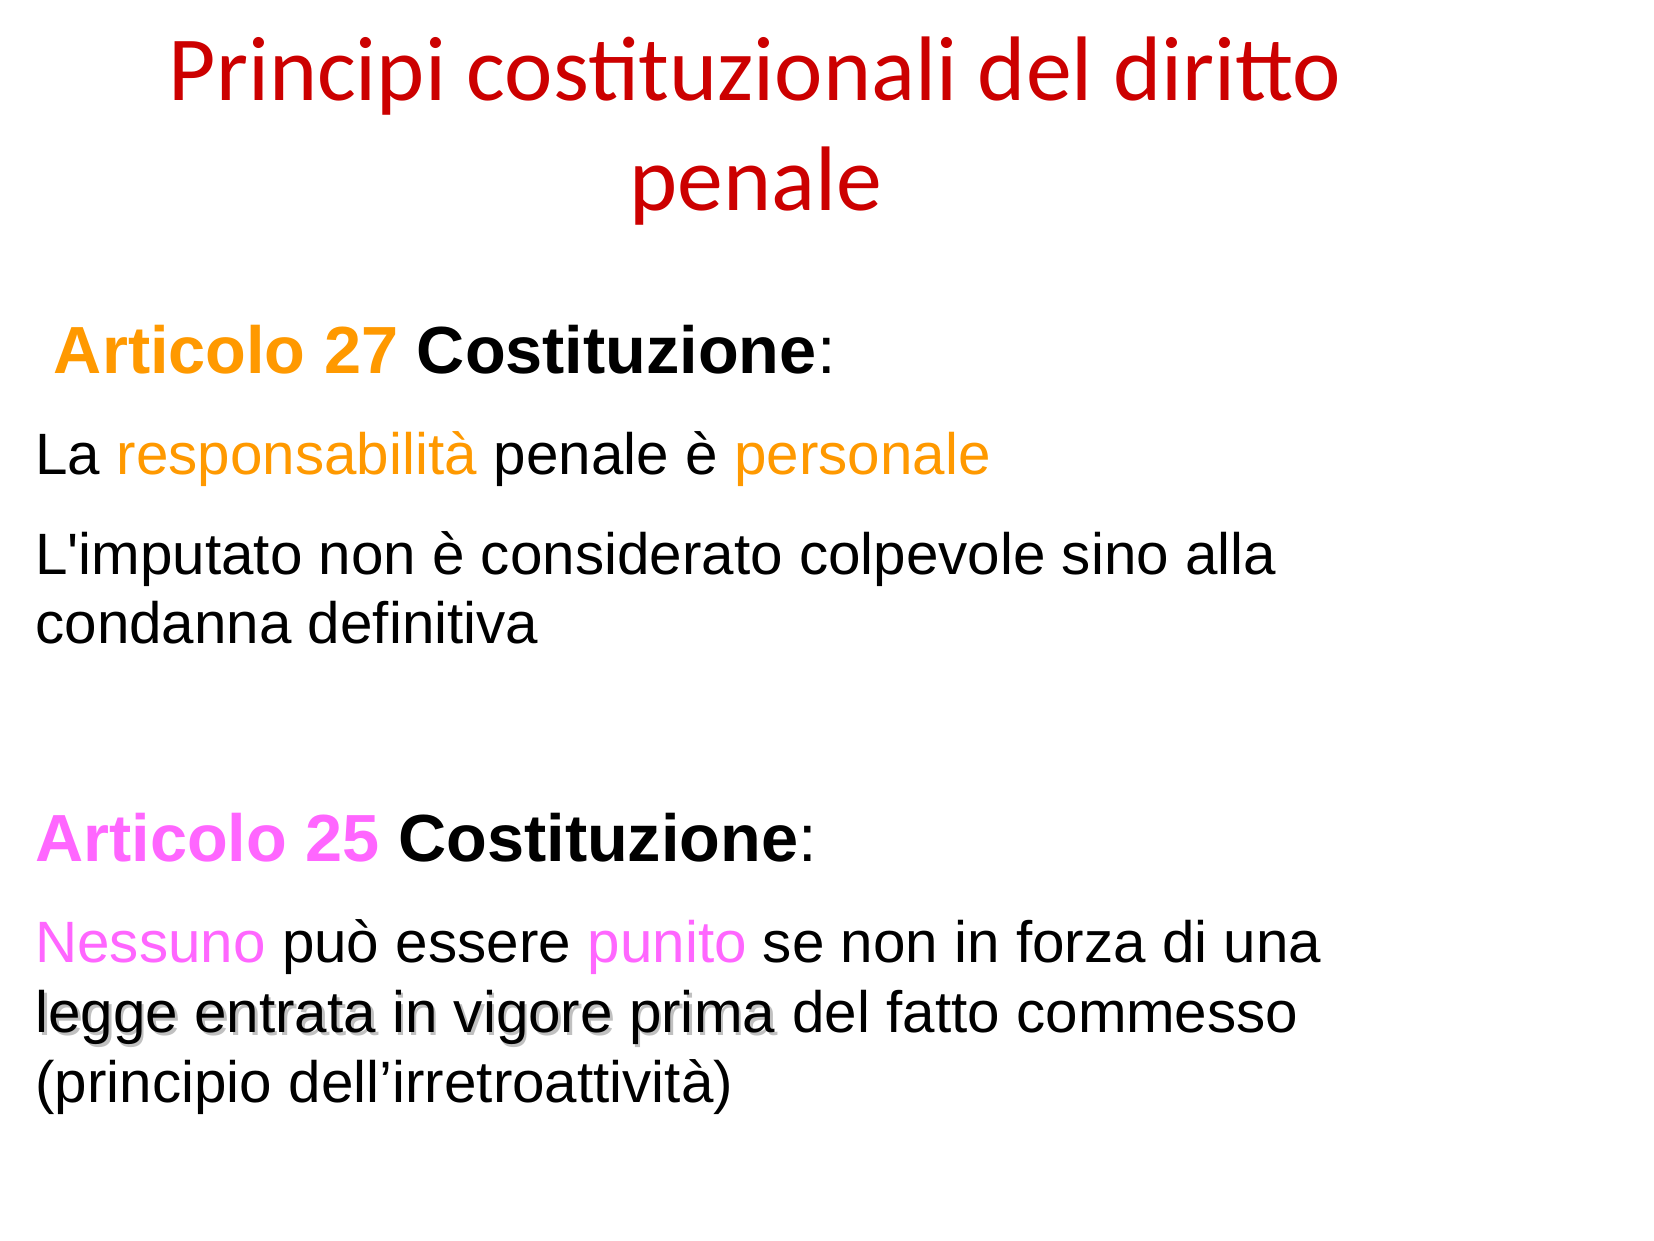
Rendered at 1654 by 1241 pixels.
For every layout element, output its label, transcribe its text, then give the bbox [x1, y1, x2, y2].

list Articolo 27 Costituzione: La responsabilità penale è personale L'imputato non è considerato colpevole sino alla condanna definitiva Articolo 25 Costituzione: Nessuno può essere punito se non in forza di una legge entrata in vigore prima del fatto commesso (principio dell’irretroattività) [35, 307, 1453, 1241]
title Principi costituzionali del diritto penale [59, 0, 1453, 307]
